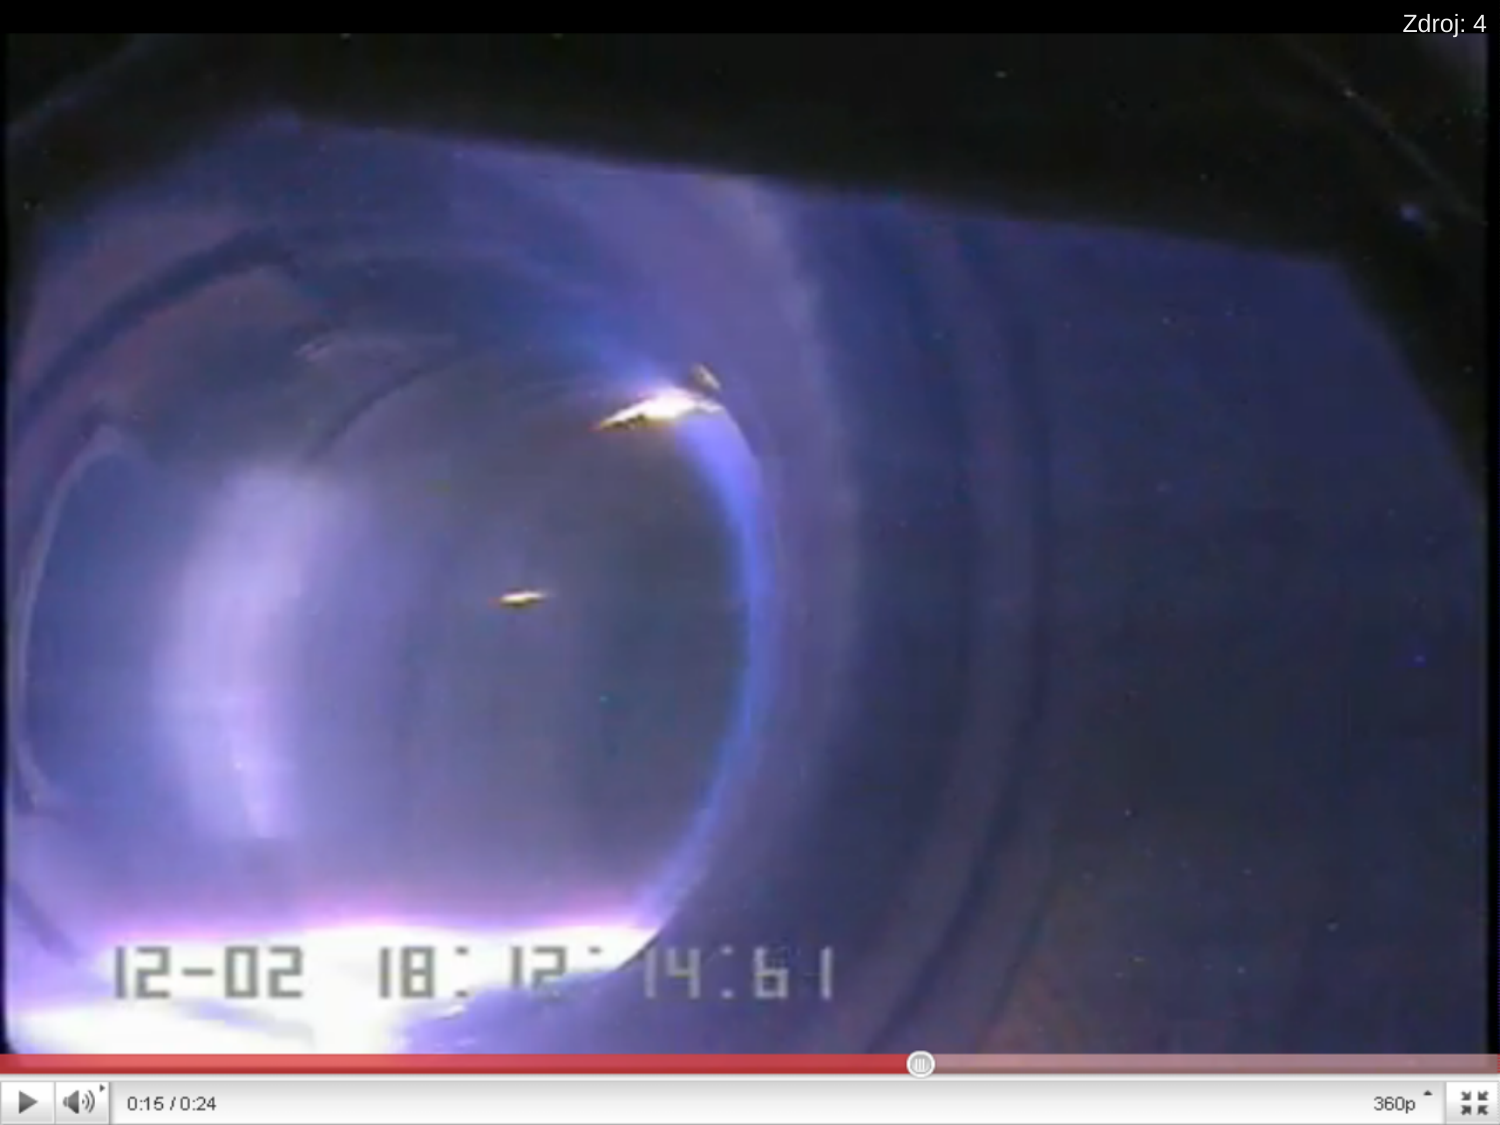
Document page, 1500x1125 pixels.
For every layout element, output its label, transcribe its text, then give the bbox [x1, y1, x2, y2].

text_box Zdroj: 4 [1387, 0, 1500, 46]
picture [0, 0, 1500, 1125]
